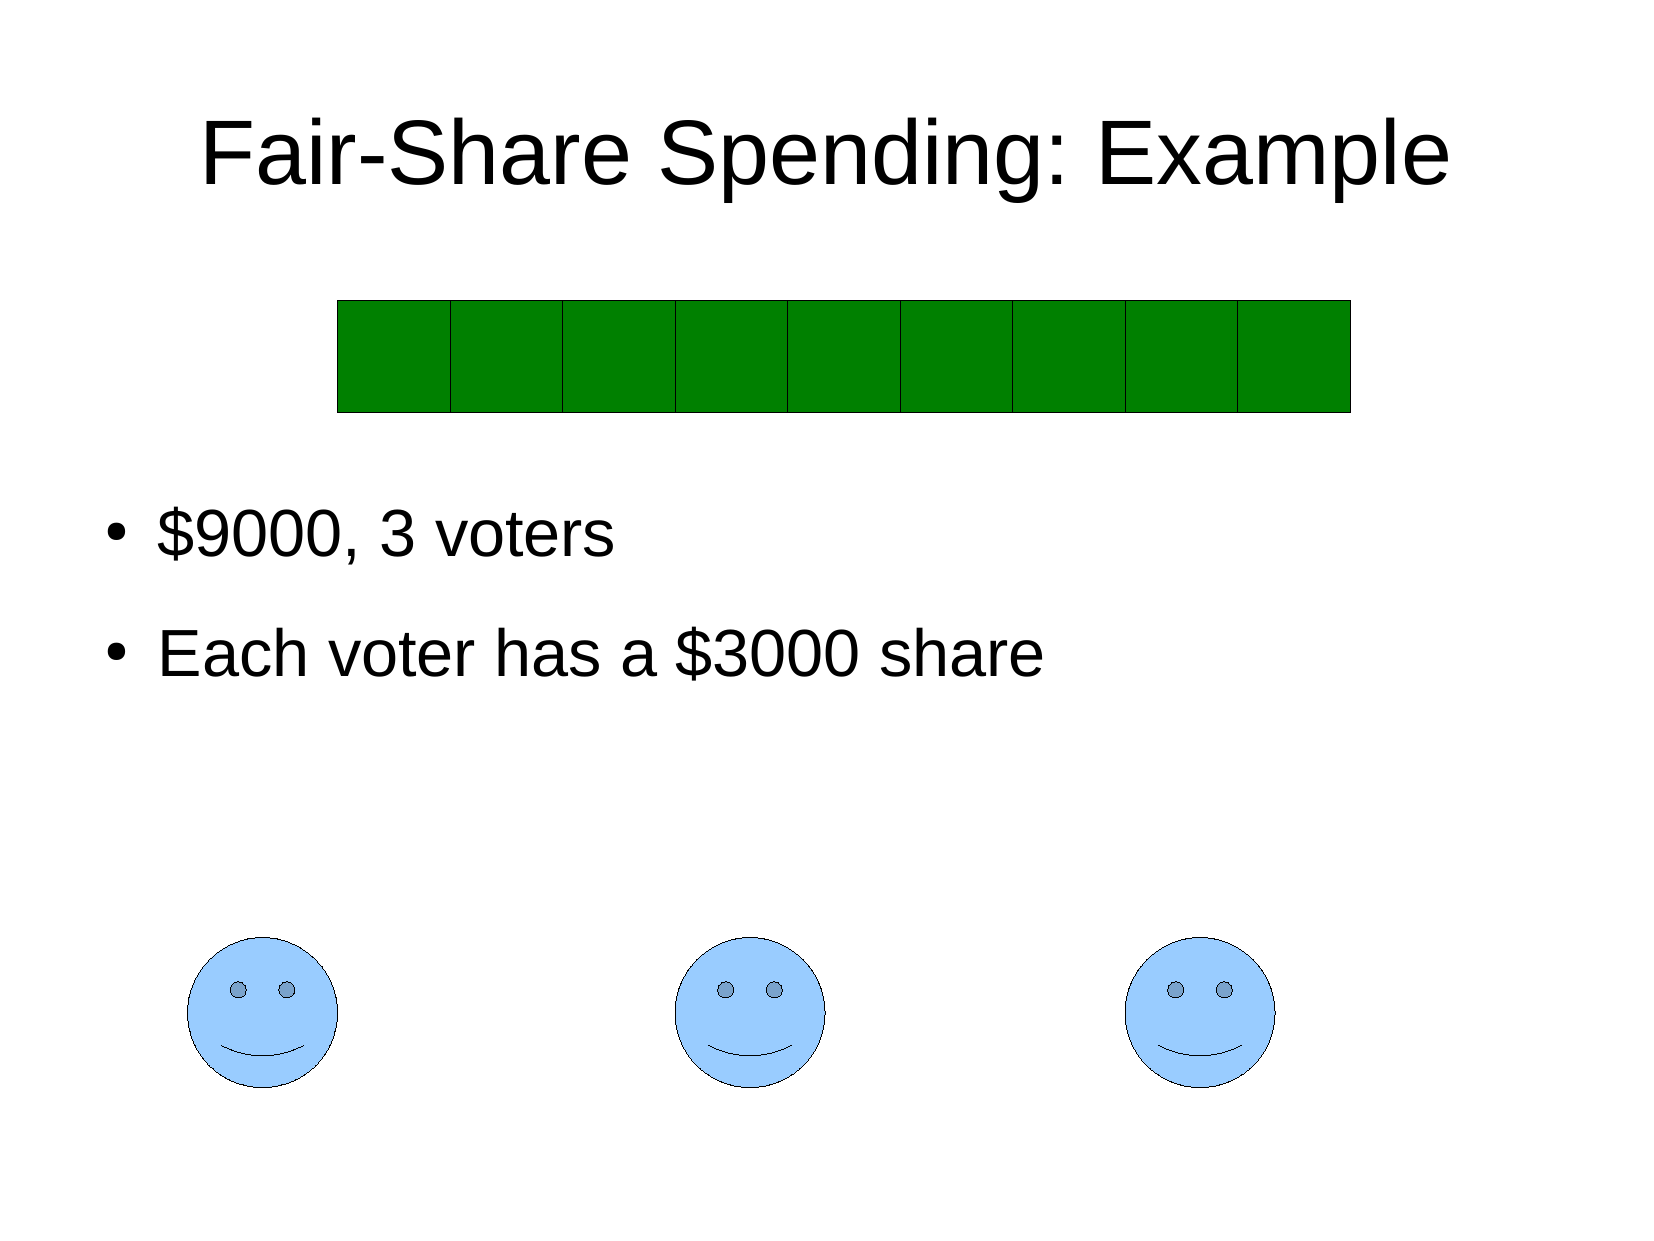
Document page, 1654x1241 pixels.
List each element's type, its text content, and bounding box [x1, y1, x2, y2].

title Fair-Share Spending: Example [82, 49, 1571, 257]
text_box [1125, 937, 1276, 1088]
text_box [675, 937, 826, 1088]
text_box [337, 300, 1351, 413]
text_box [187, 937, 338, 1088]
list $9000, 3 voters Each voter has a $3000 share [86, 496, 1576, 691]
